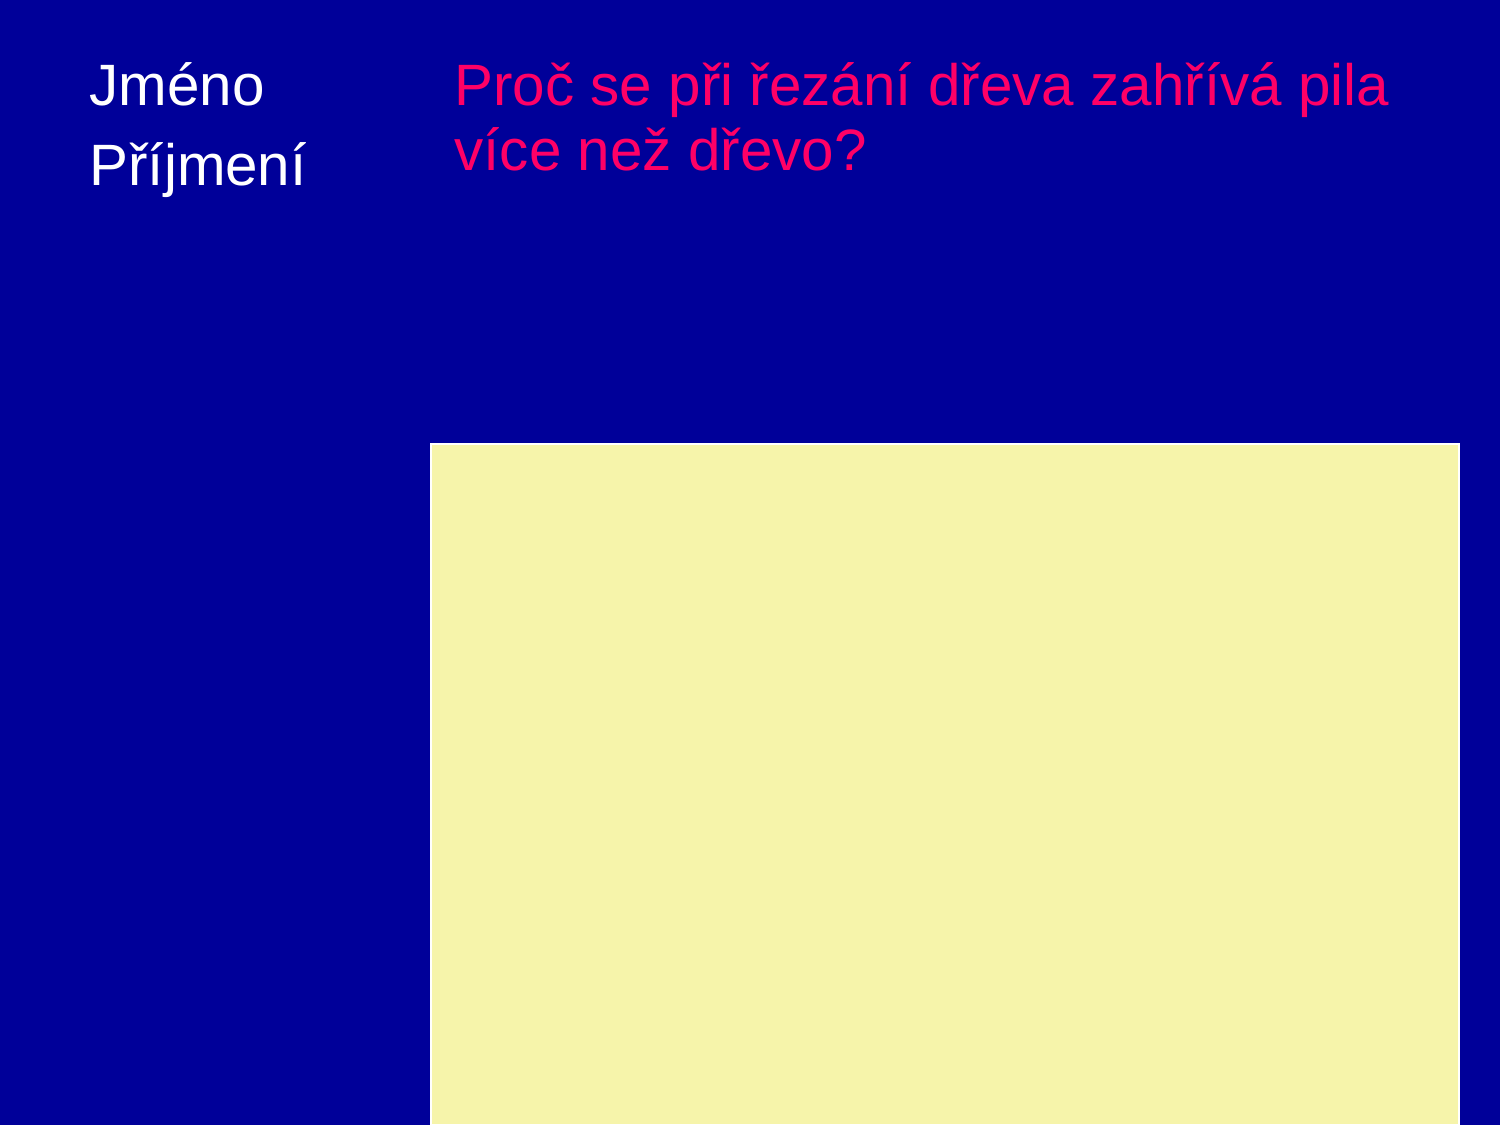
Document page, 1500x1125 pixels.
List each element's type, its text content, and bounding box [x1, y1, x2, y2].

text_box Jméno Příjmení [75, 45, 440, 483]
text_box Proč se při řezání dřeva zahřívá pila více než dřevo? [440, 45, 1459, 444]
text_box [430, 444, 1459, 1125]
